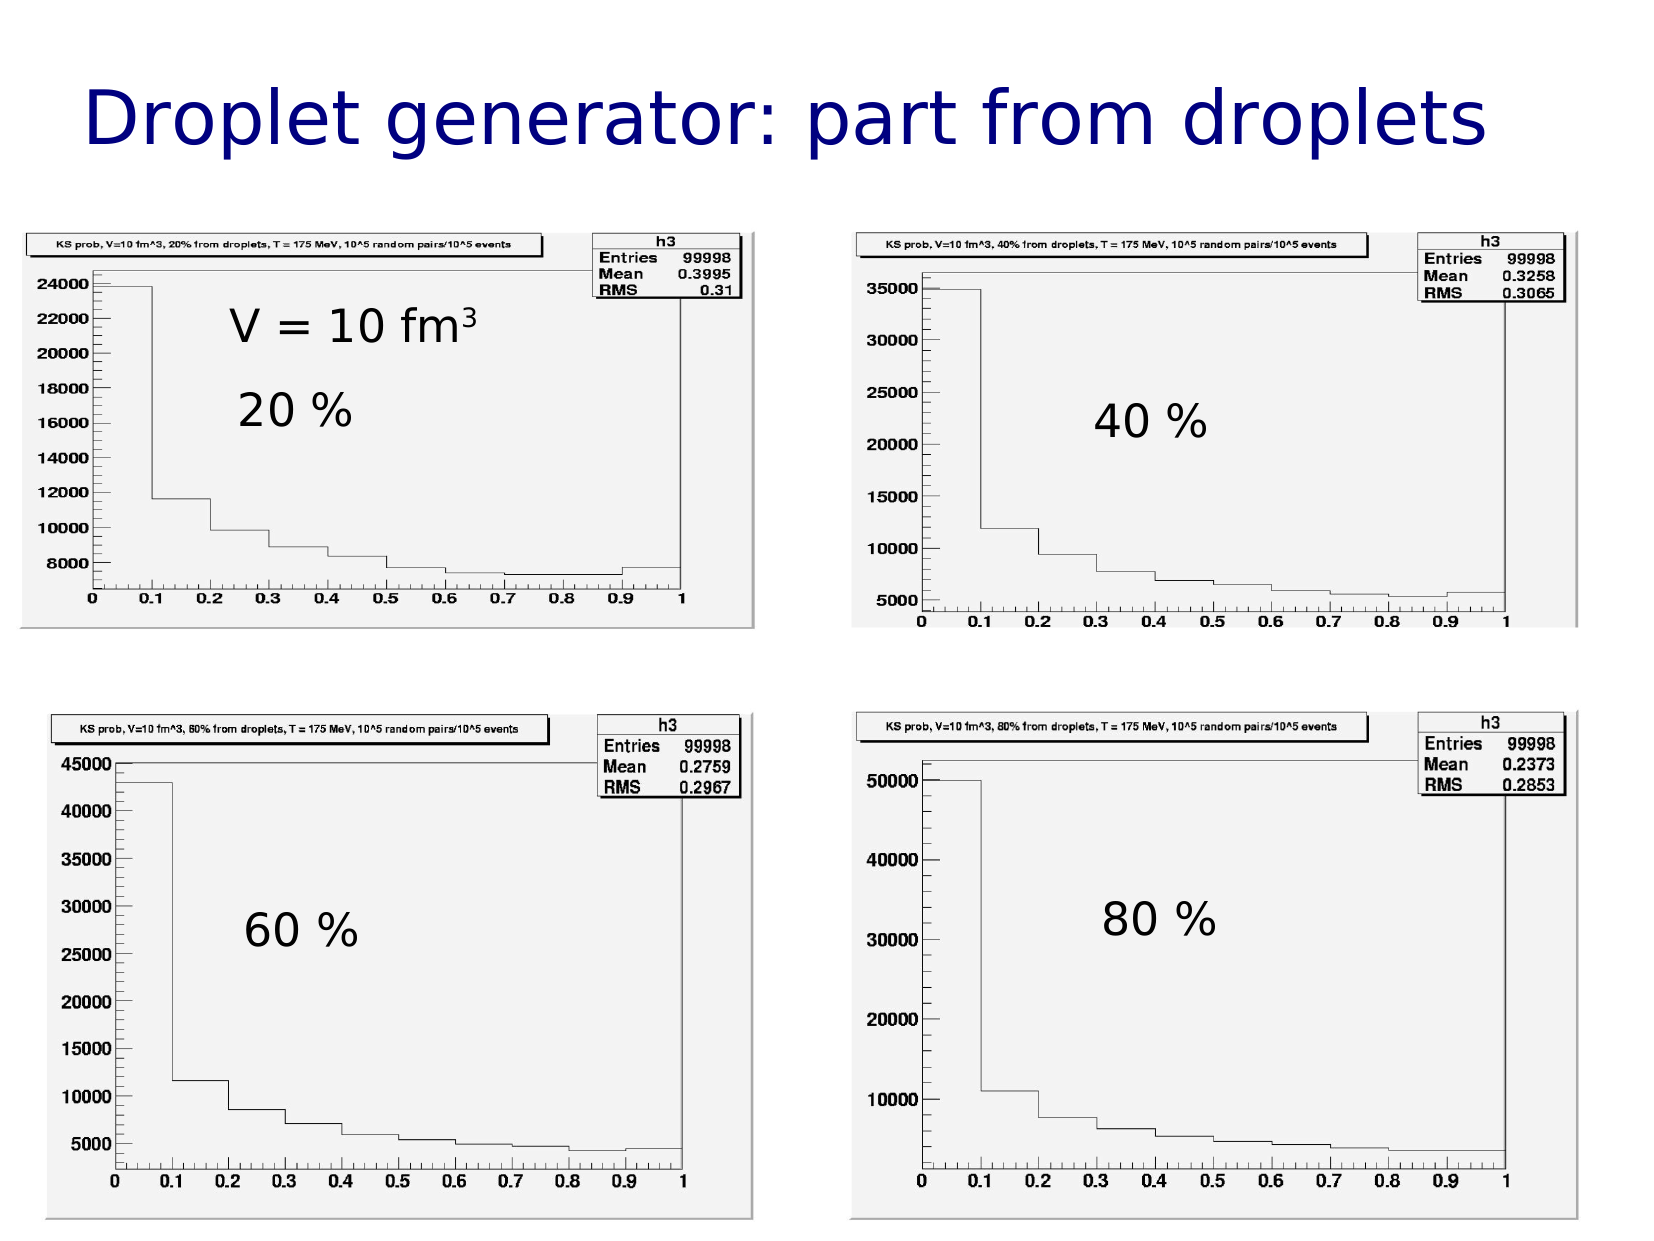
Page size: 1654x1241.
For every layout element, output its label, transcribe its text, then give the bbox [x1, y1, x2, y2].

chart [242, 892, 1654, 1082]
title Droplet generator: part from droplets [82, 15, 1571, 223]
chart [236, 383, 1654, 573]
picture [0, 162, 1654, 1241]
text_box V = 10 fm3 [214, 293, 493, 363]
